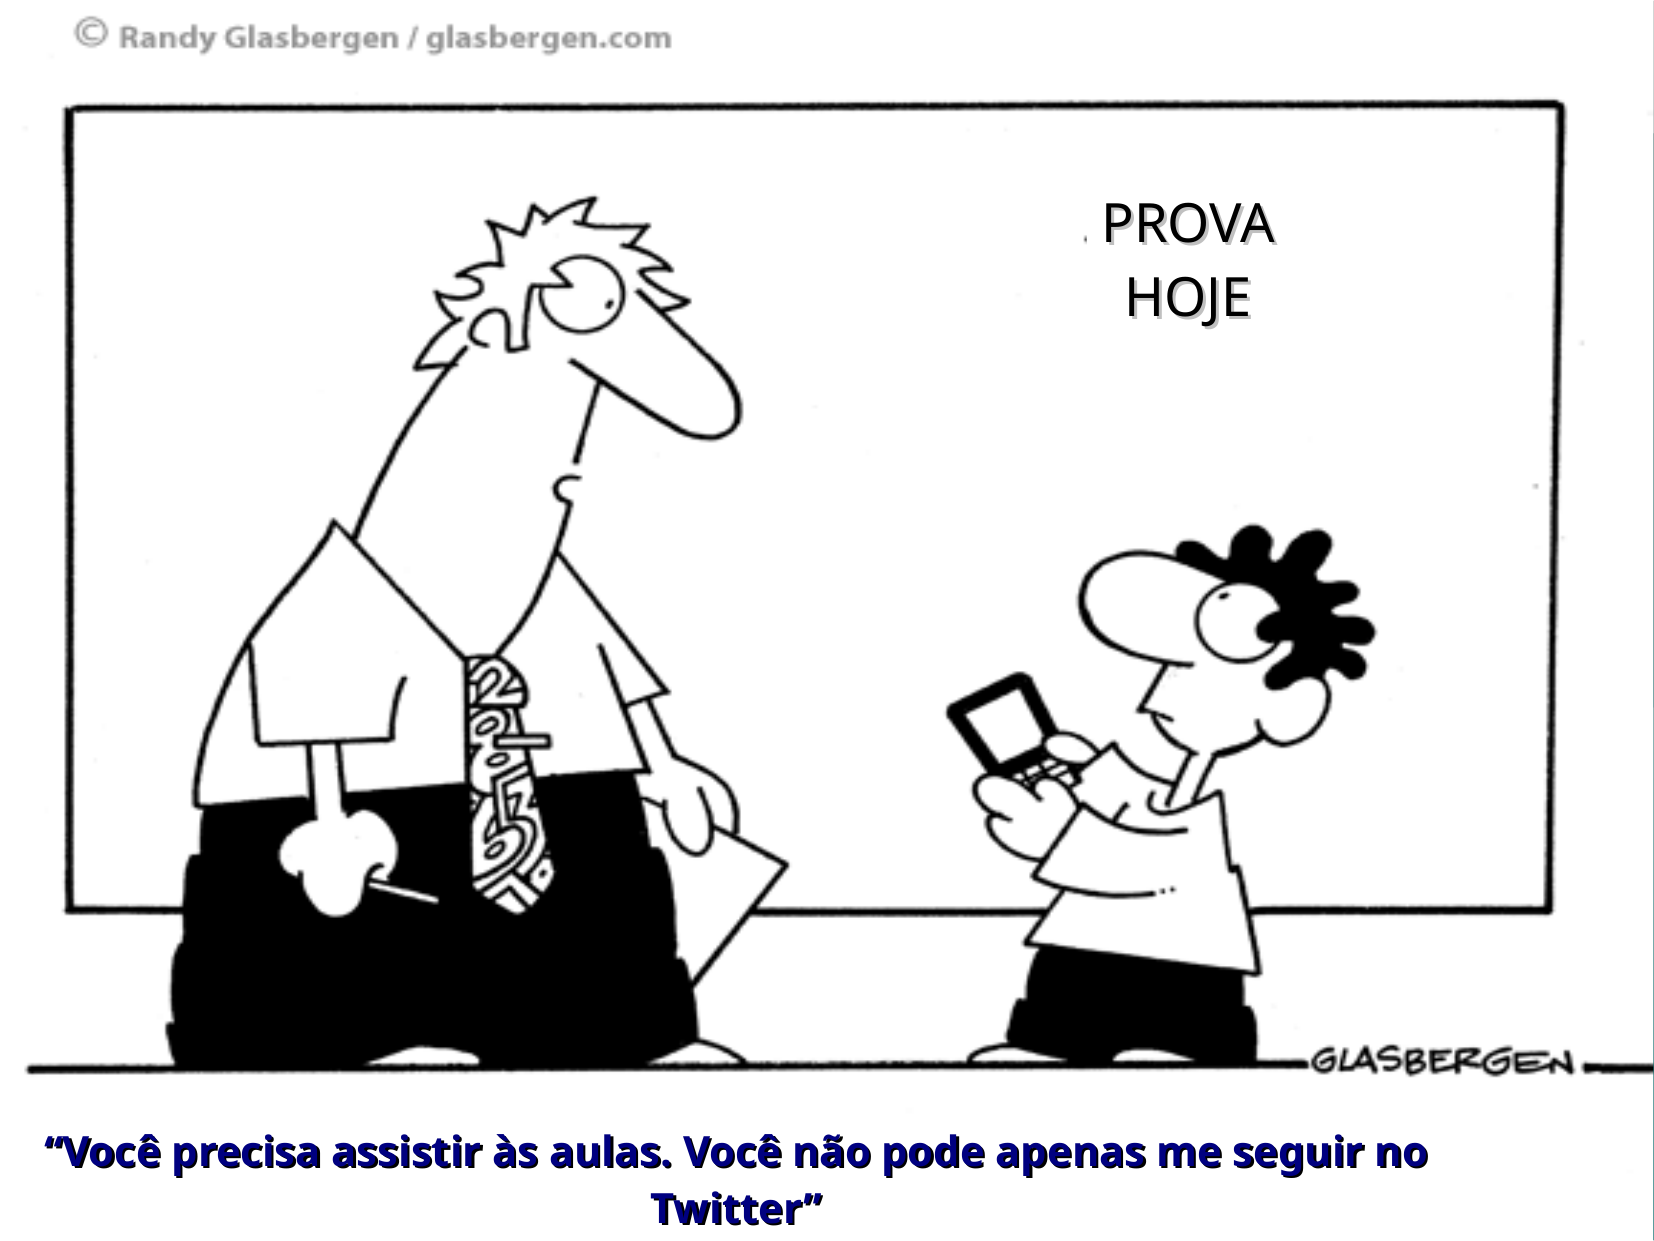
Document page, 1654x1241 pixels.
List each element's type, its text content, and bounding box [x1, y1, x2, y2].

picture [0, 0, 1654, 1241]
text_box PROVA HOJE [1086, 177, 1327, 348]
text_box “Você precisa assistir às aulas. Você não pode apenas me seguir no Twitter” [29, 1114, 1625, 1188]
